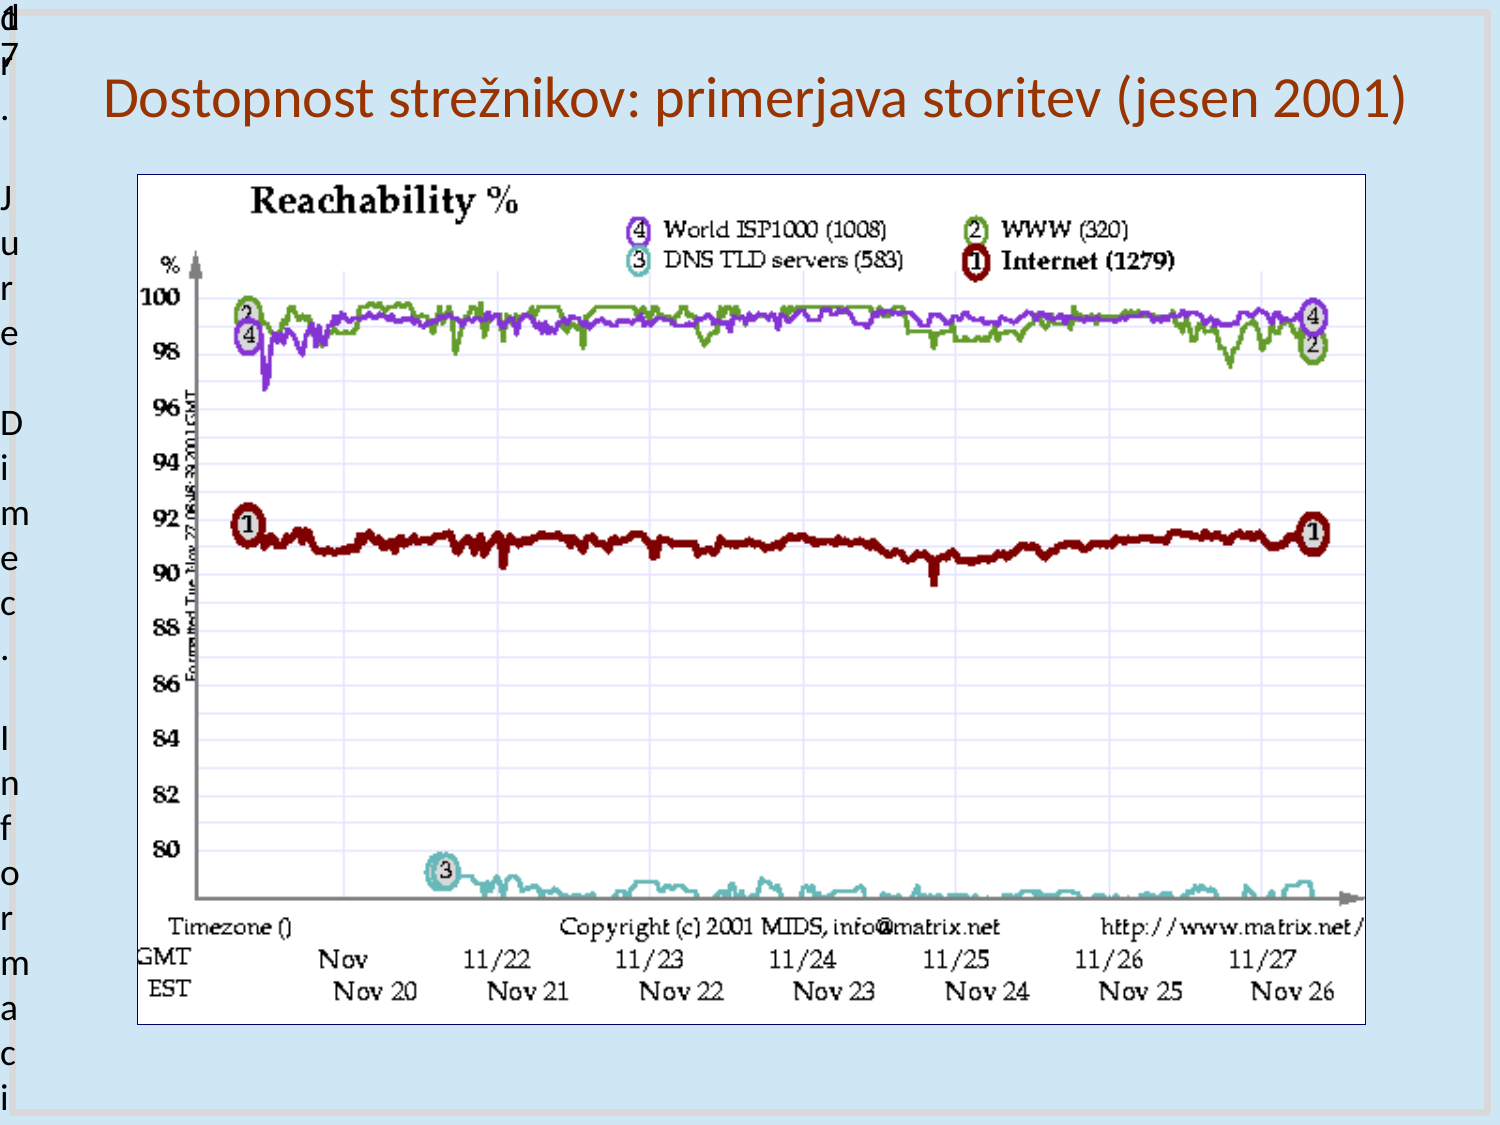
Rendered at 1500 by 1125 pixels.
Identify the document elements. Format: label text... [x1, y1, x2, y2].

title Dostopnost strežnikov: primerjava storitev (jesen 2001) [37, 37, 1475, 150]
picture [137, 174, 1366, 1025]
